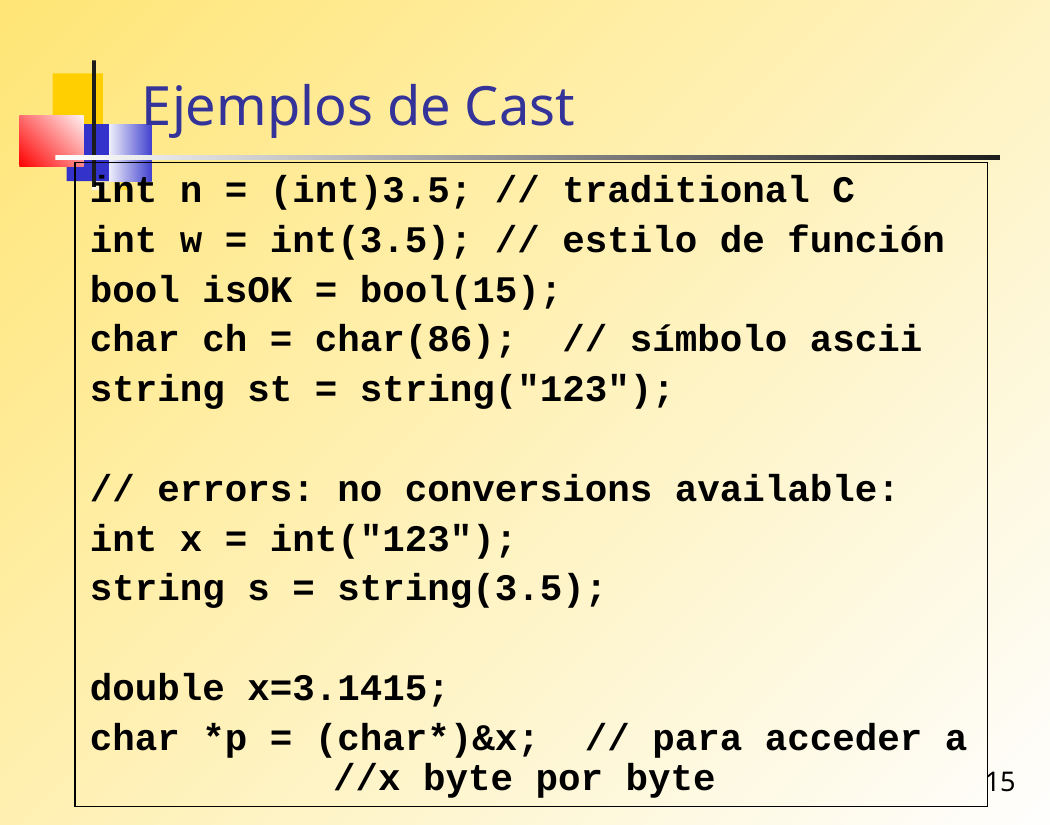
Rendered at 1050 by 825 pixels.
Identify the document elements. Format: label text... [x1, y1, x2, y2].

text_box int n = (int)3.5; // traditional C int w = int(3.5); // estilo de función bool isOK = bool(15); char ch = char(86); // símbolo ascii string st = string("123"); // errors: no conversions available: int x = int("123"); string s = string(3.5); double x=3.1415; char *p = (char*)&x; // para acceder a //x byte por byte [75, 162, 988, 807]
title Ejemplos de Cast [131, 27, 1026, 148]
